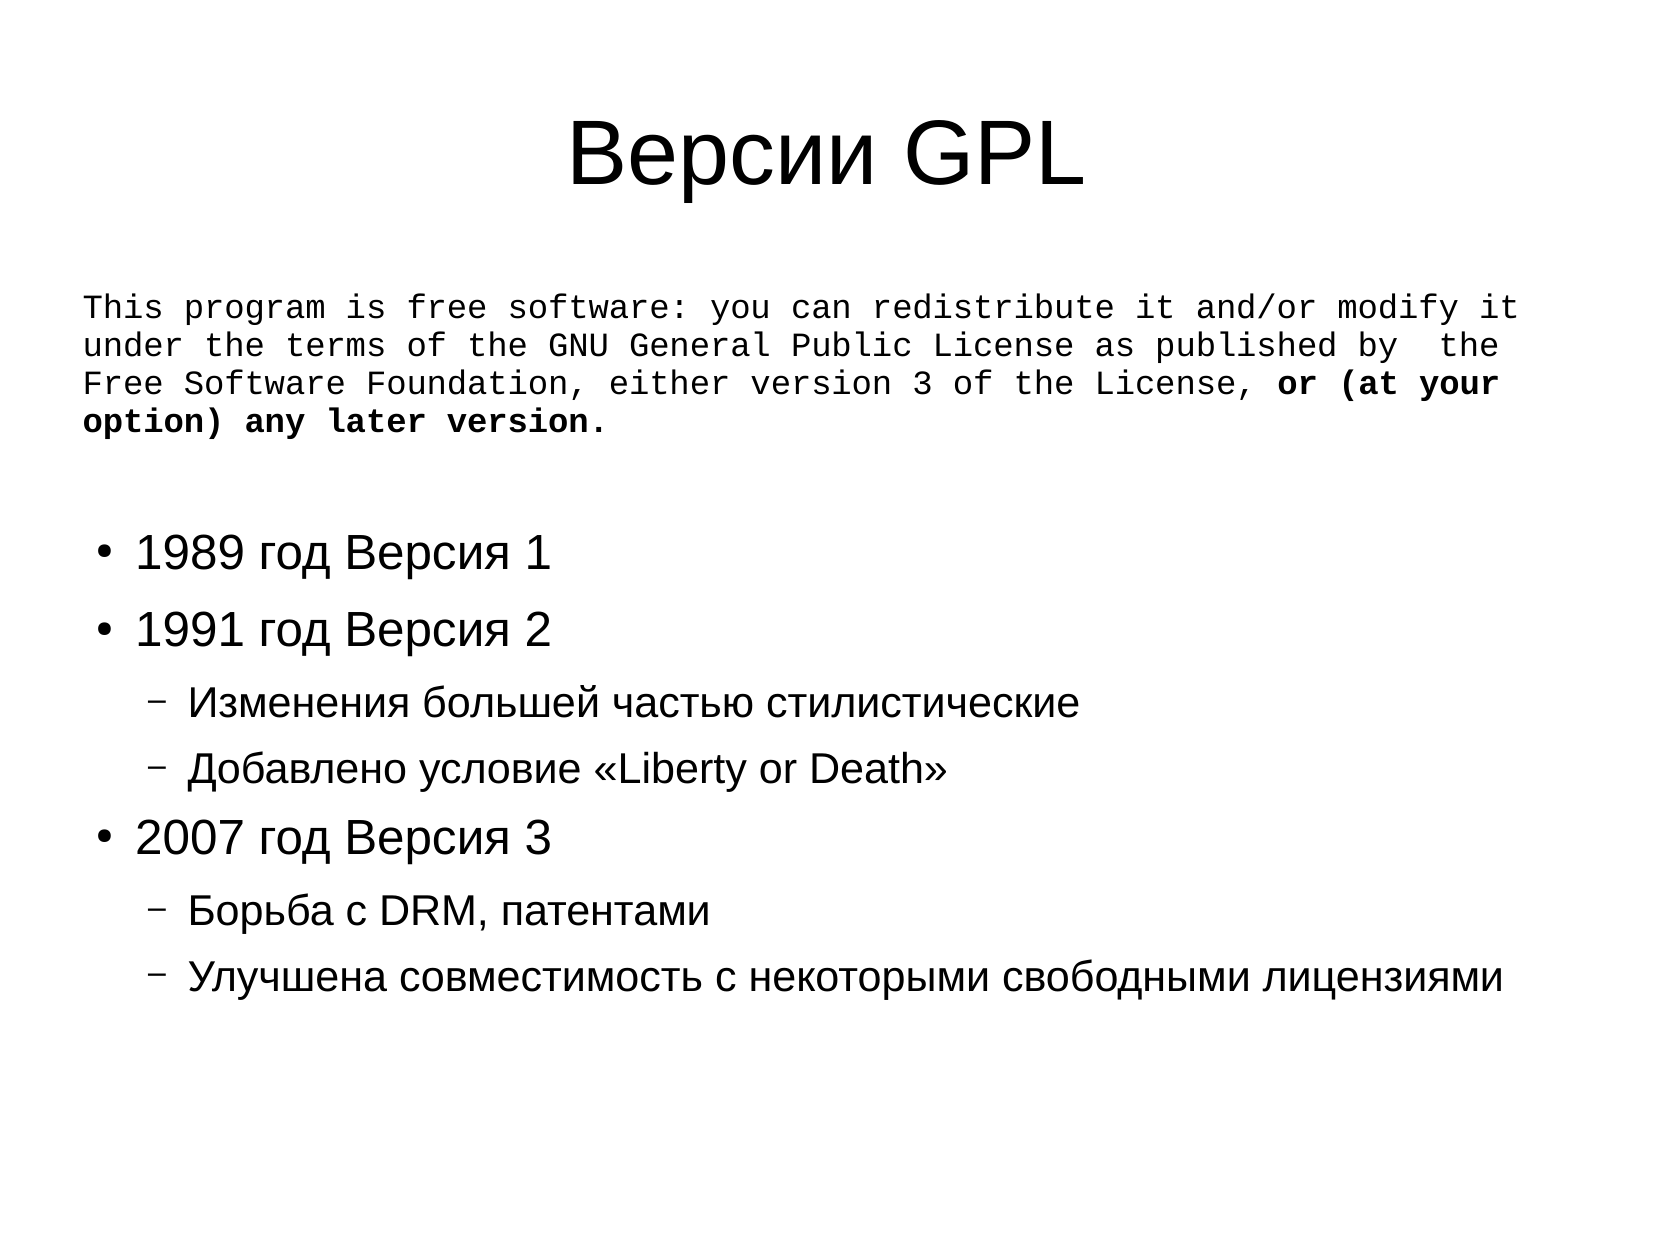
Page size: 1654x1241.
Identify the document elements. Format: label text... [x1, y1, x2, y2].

title Версии GPL [82, 49, 1571, 257]
list This program is free software: you can redistribute it and/or modify it under the terms of the GNU General Public License as published by the Free Software Foundation, either version 3 of the License, or (at your option) any later version. 1989 год Версия 1 1991 год Версия 2 Изменения большей частью стилистические Добавлено условие «Liberty or Death» 2007 год Версия 3 Борьба с DRM, патентами Улучшена совместимость с некоторыми свободными лицензиями [82, 290, 1571, 1010]
